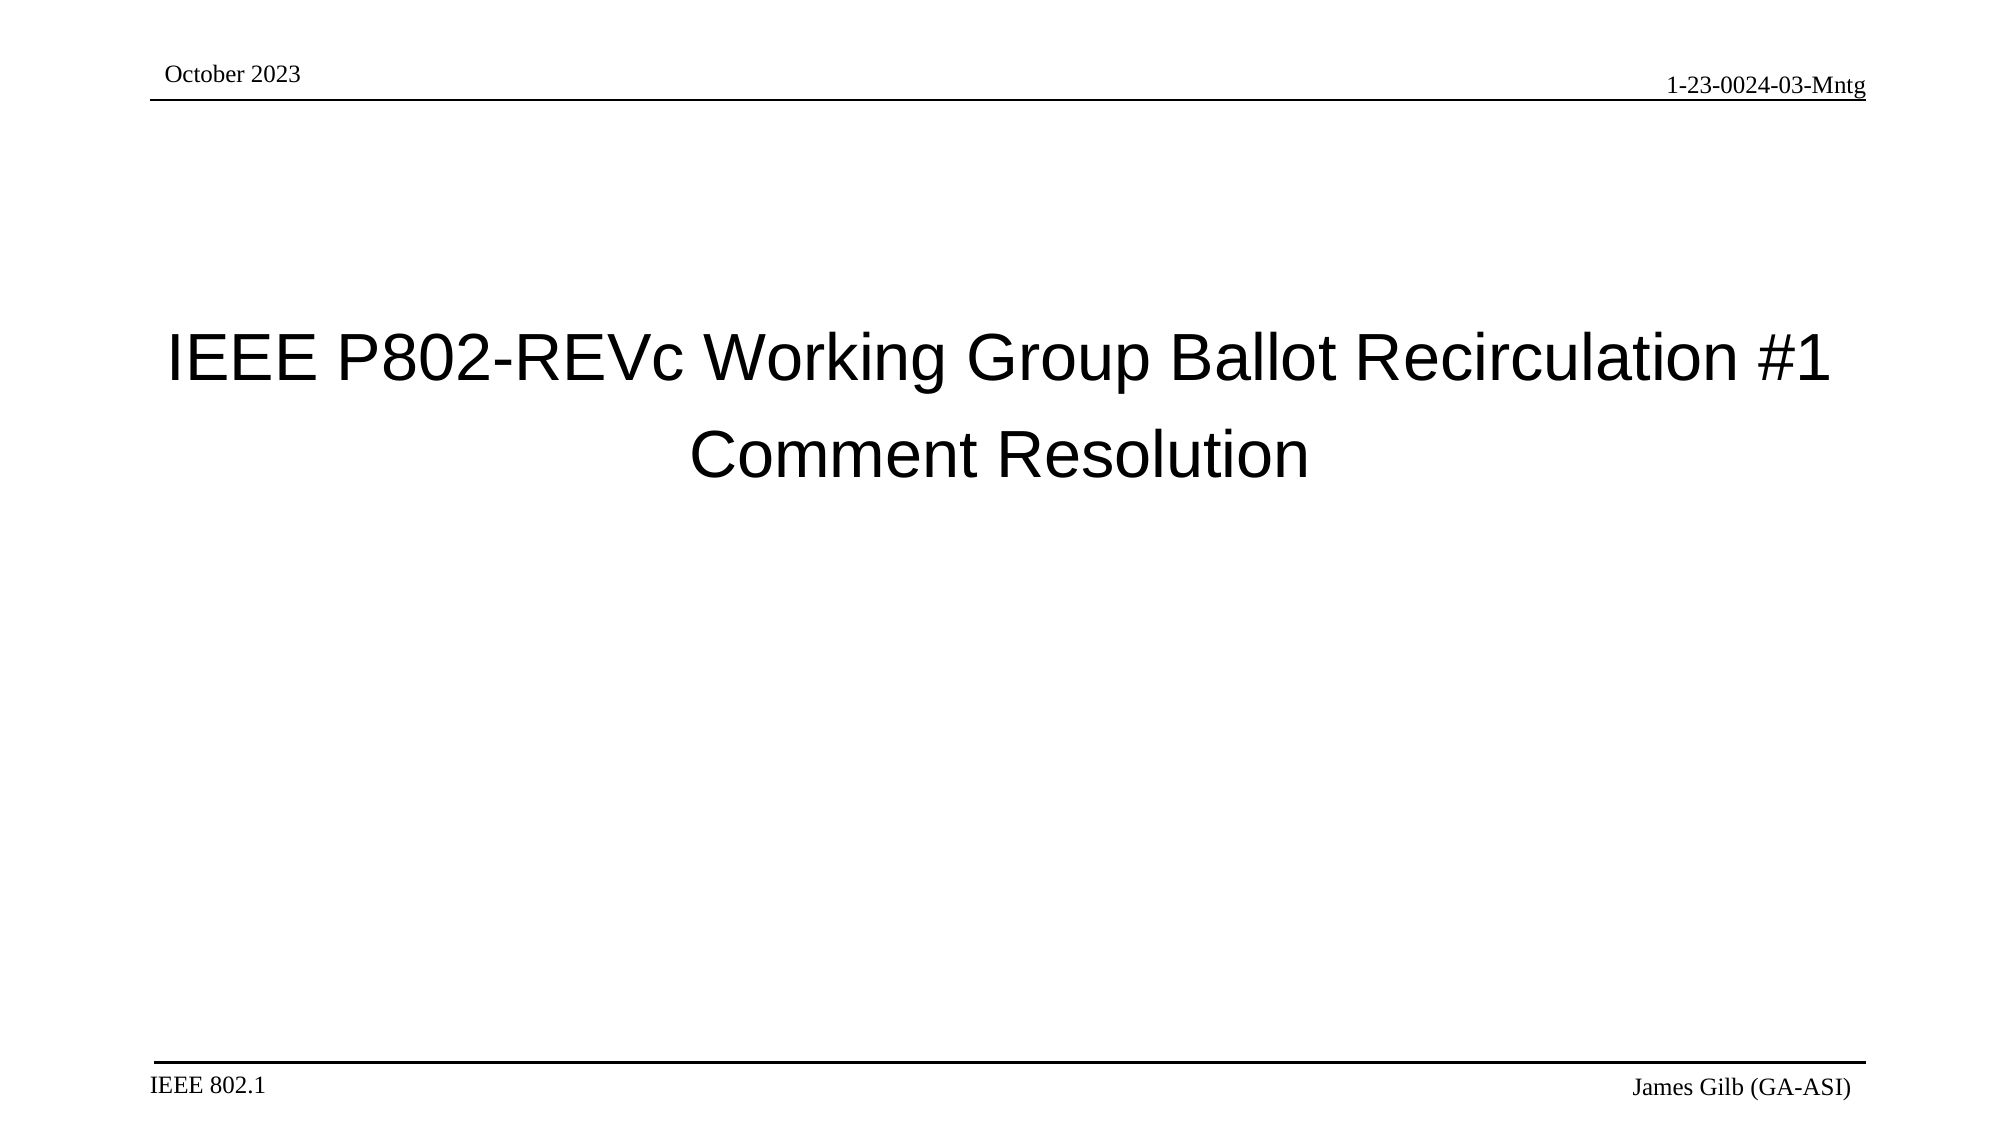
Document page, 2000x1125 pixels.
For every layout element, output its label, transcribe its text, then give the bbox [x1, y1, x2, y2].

subtitle IEEE P802-REVc Working Group Ballot Recirculation #1 Comment Resolution [125, 112, 1876, 693]
